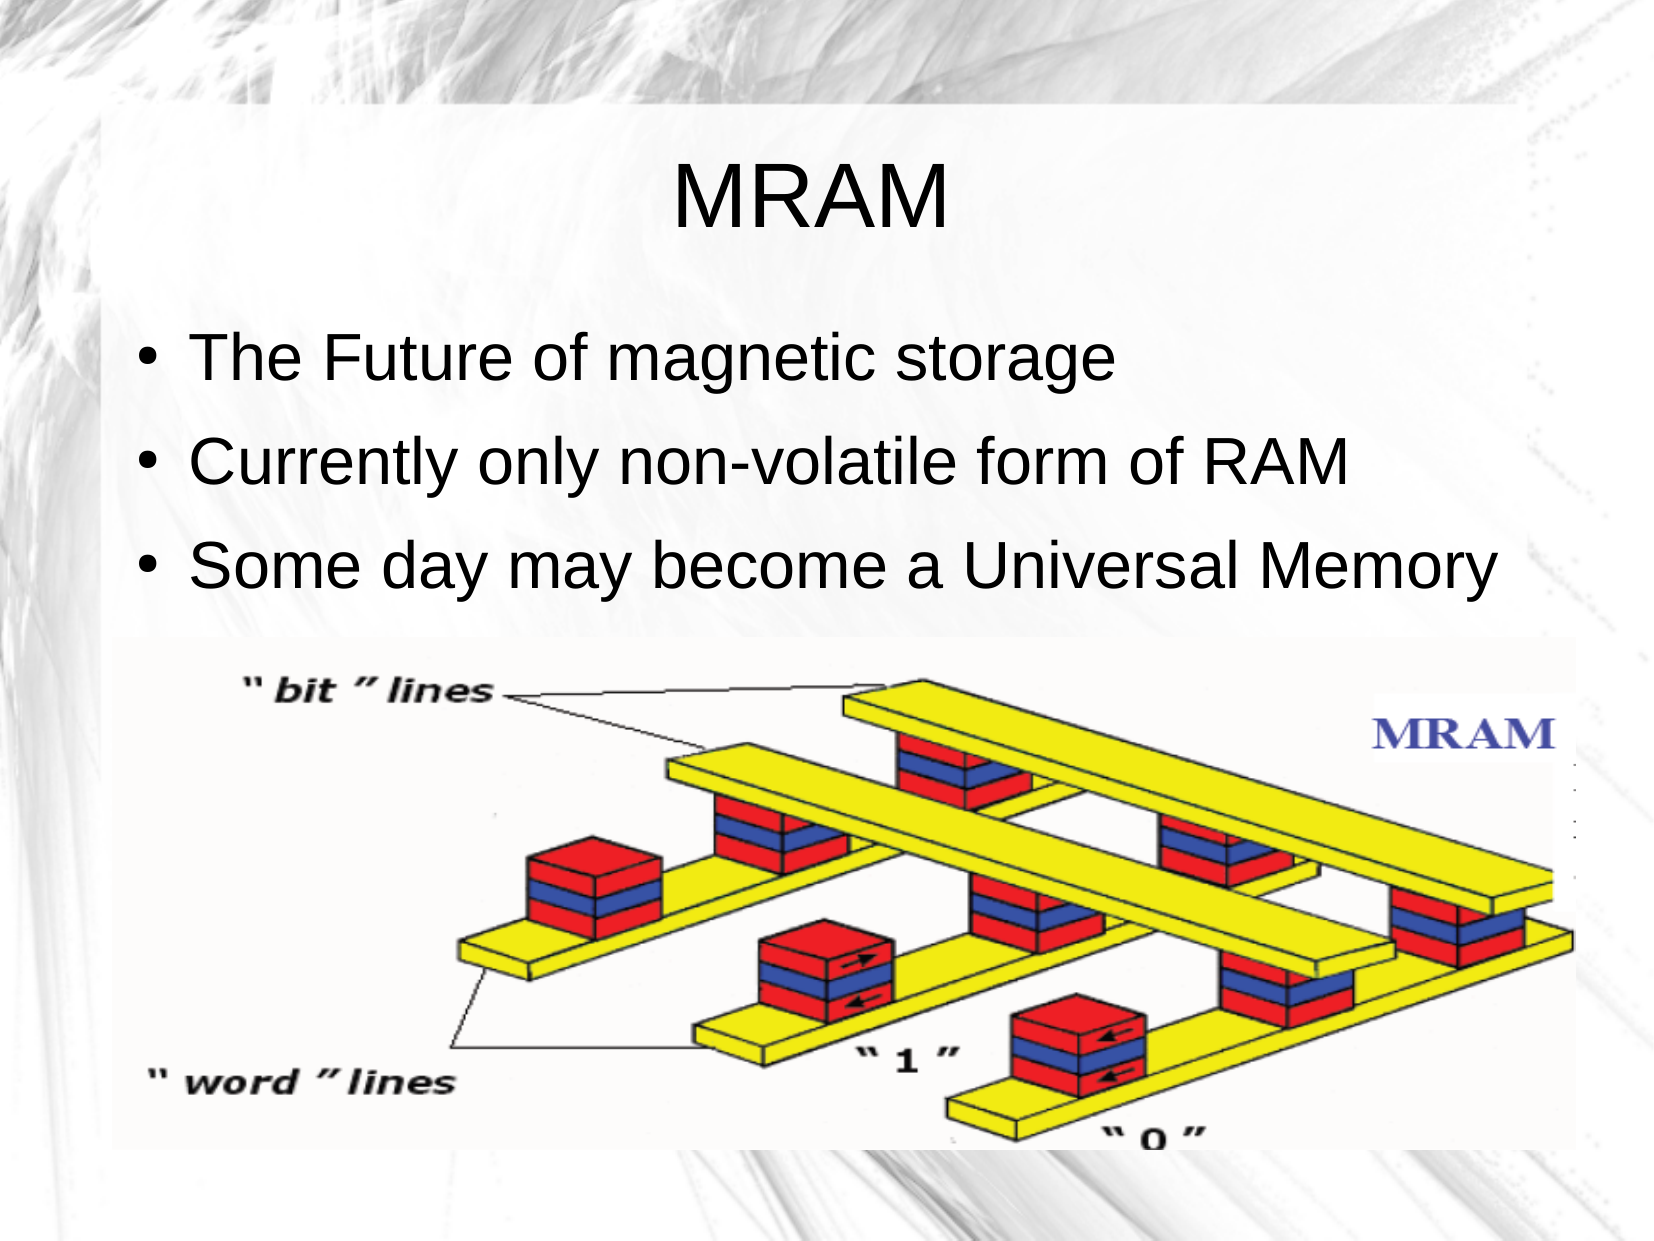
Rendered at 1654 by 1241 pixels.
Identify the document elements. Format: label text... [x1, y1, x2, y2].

title MRAM [118, 119, 1506, 273]
list The Future of magnetic storage Currently only non-volatile form of RAM Some day may become a Universal Memory [118, 319, 1613, 604]
picture [0, 0, 1654, 1241]
